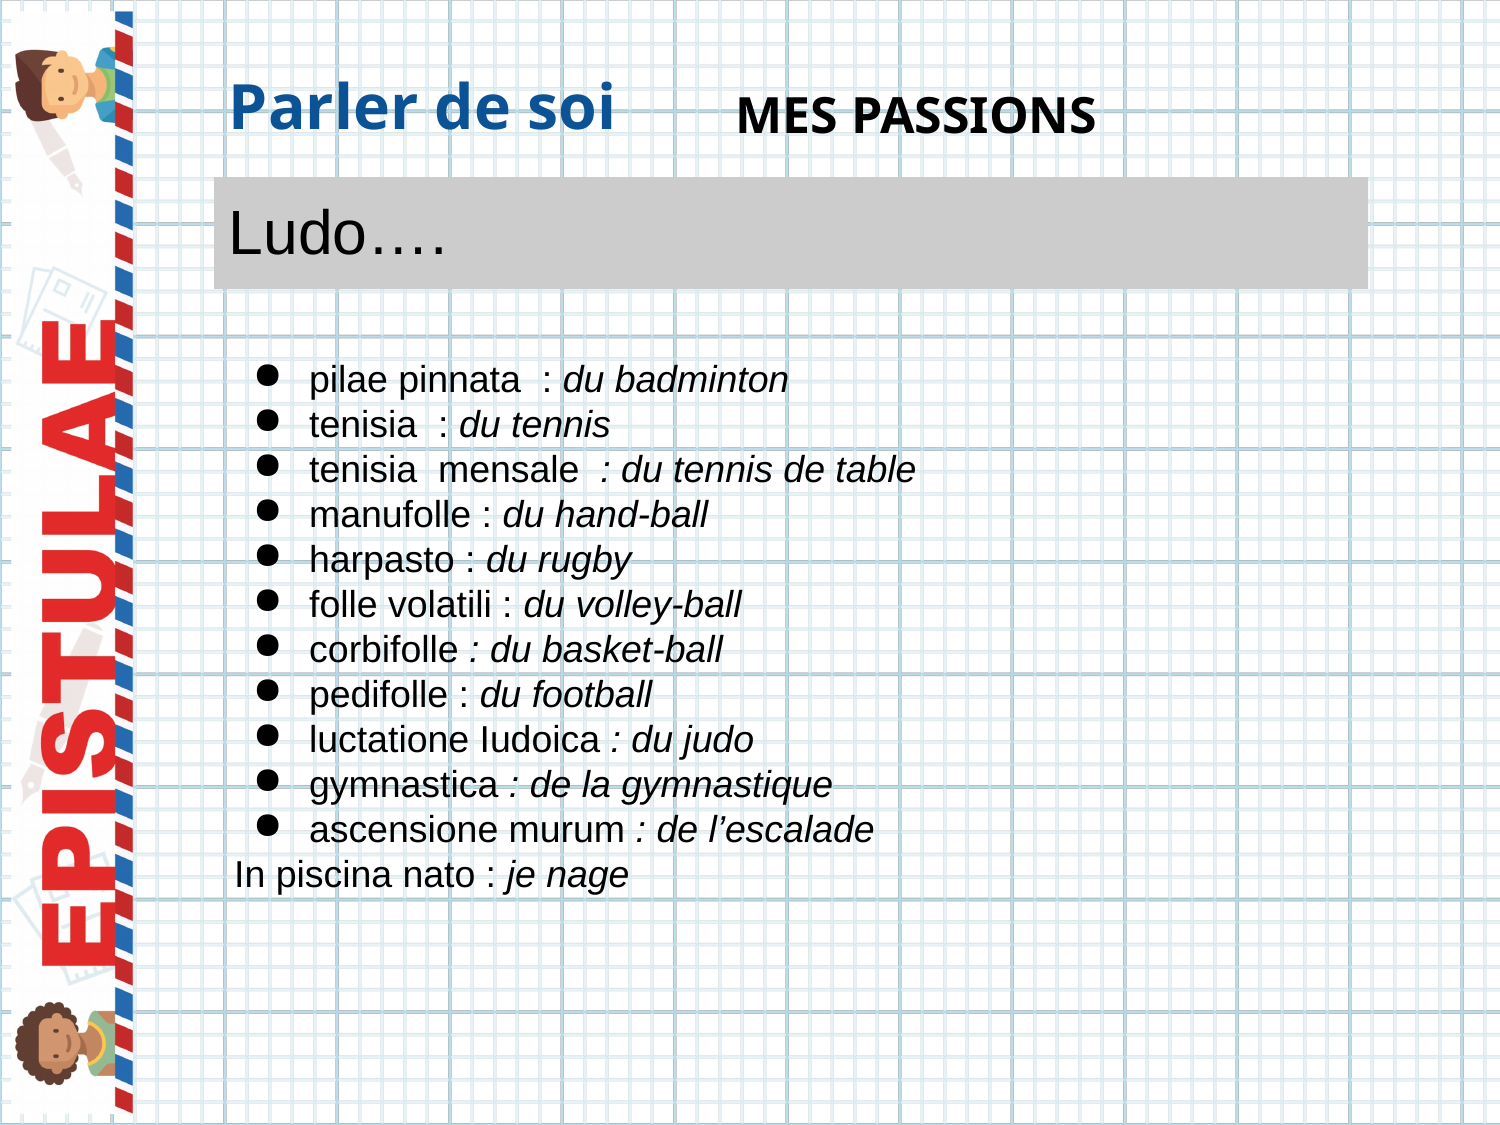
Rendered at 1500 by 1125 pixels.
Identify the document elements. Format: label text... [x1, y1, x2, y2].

text_box Parler de soi [213, 51, 1110, 200]
picture [0, 0, 1500, 1125]
text_box pilae pinnata : du badminton tenisia : du tennis tenisia mensale : du tennis de table manufolle : du hand-ball harpasto : du rugby folle volatili : du volley-ball corbifolle : du basket-ball pedifolle : du football luctatione Iudoica : du judo gymnastica : de la gymnastique ascensione murum : de l’escalade In piscina nato : je nage [219, 340, 1374, 938]
text_box Ludo…. [214, 177, 1369, 289]
text_box MES PASSIONS [720, 68, 1500, 216]
